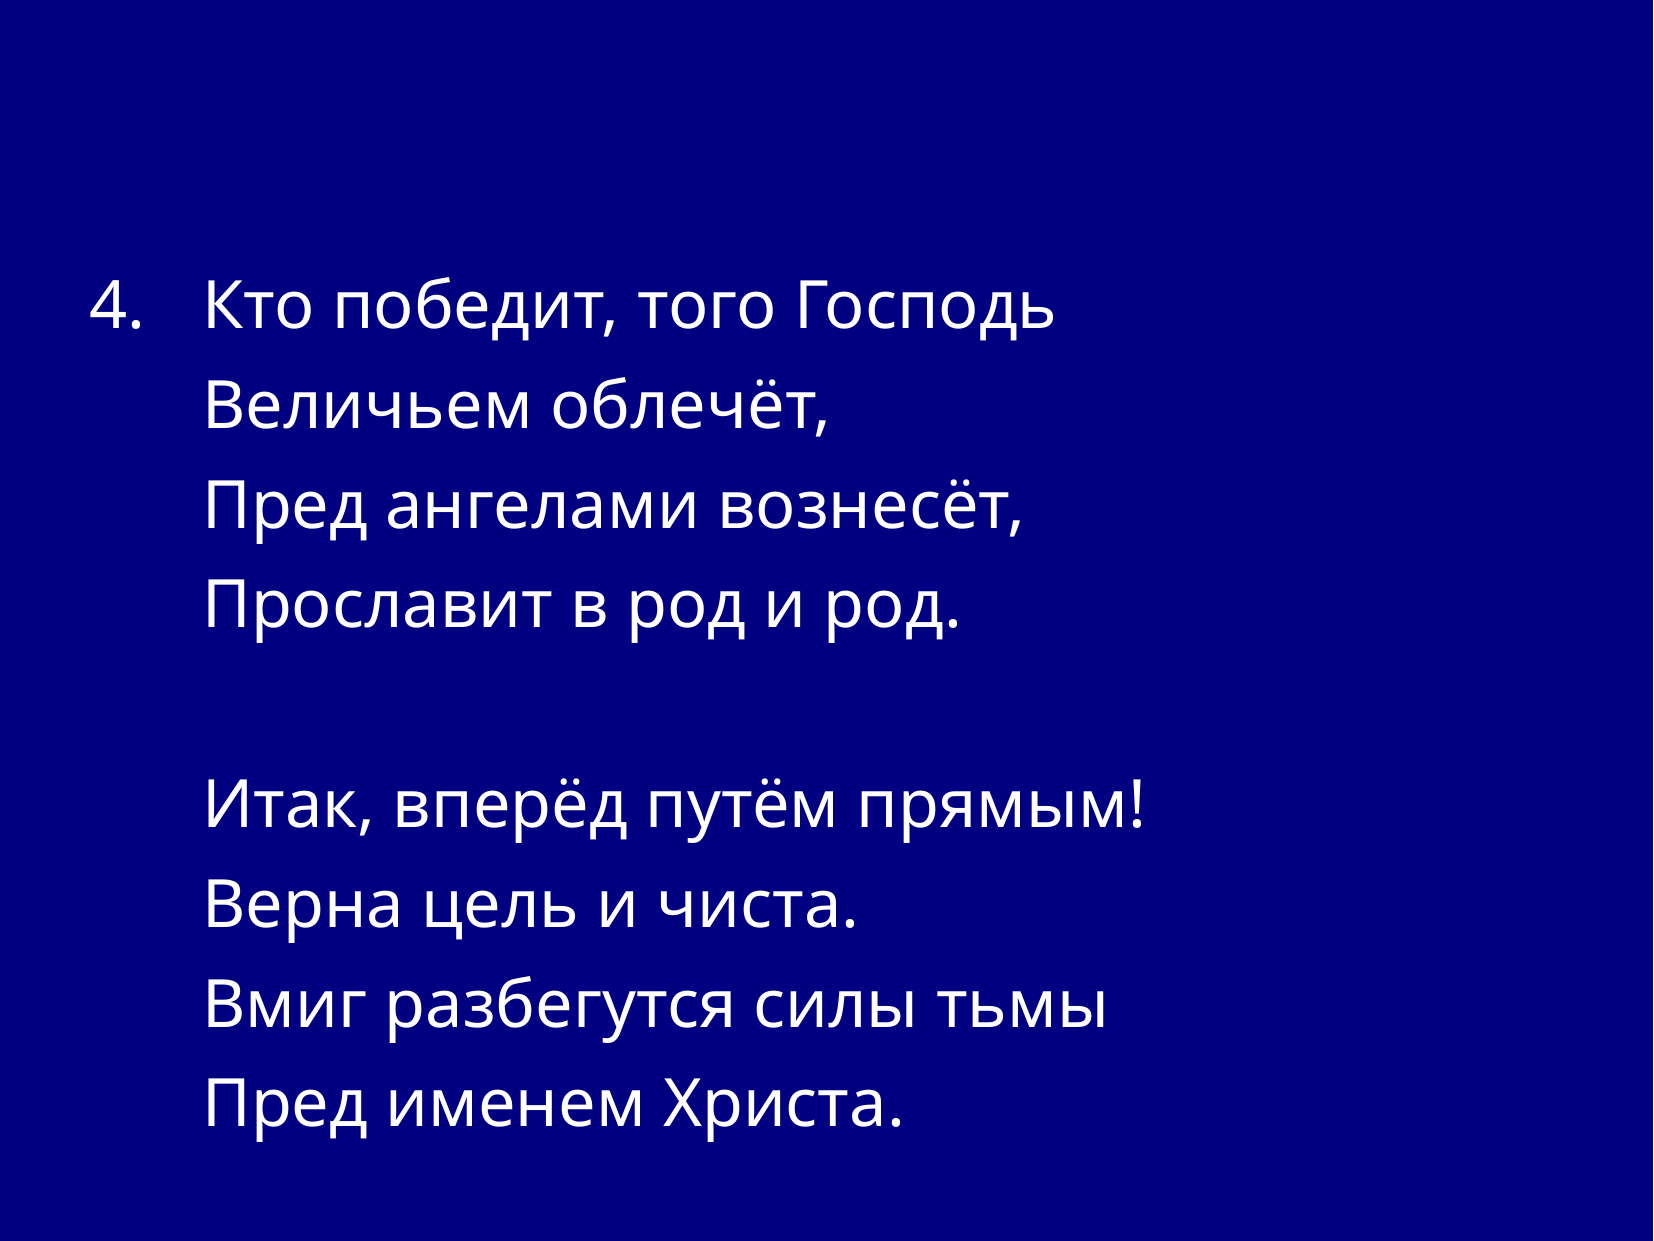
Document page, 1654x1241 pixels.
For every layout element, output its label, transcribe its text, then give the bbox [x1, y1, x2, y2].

text_box 4. Кто победит, того Господь Величьем облечёт, Пред ангелами вознесёт, Прославит в род и род. Итак, вперёд путём прямым! Верна цель и чиста. Вмиг разбегутся силы тьмы Пред именем Христа. [75, 150, 1576, 1163]
